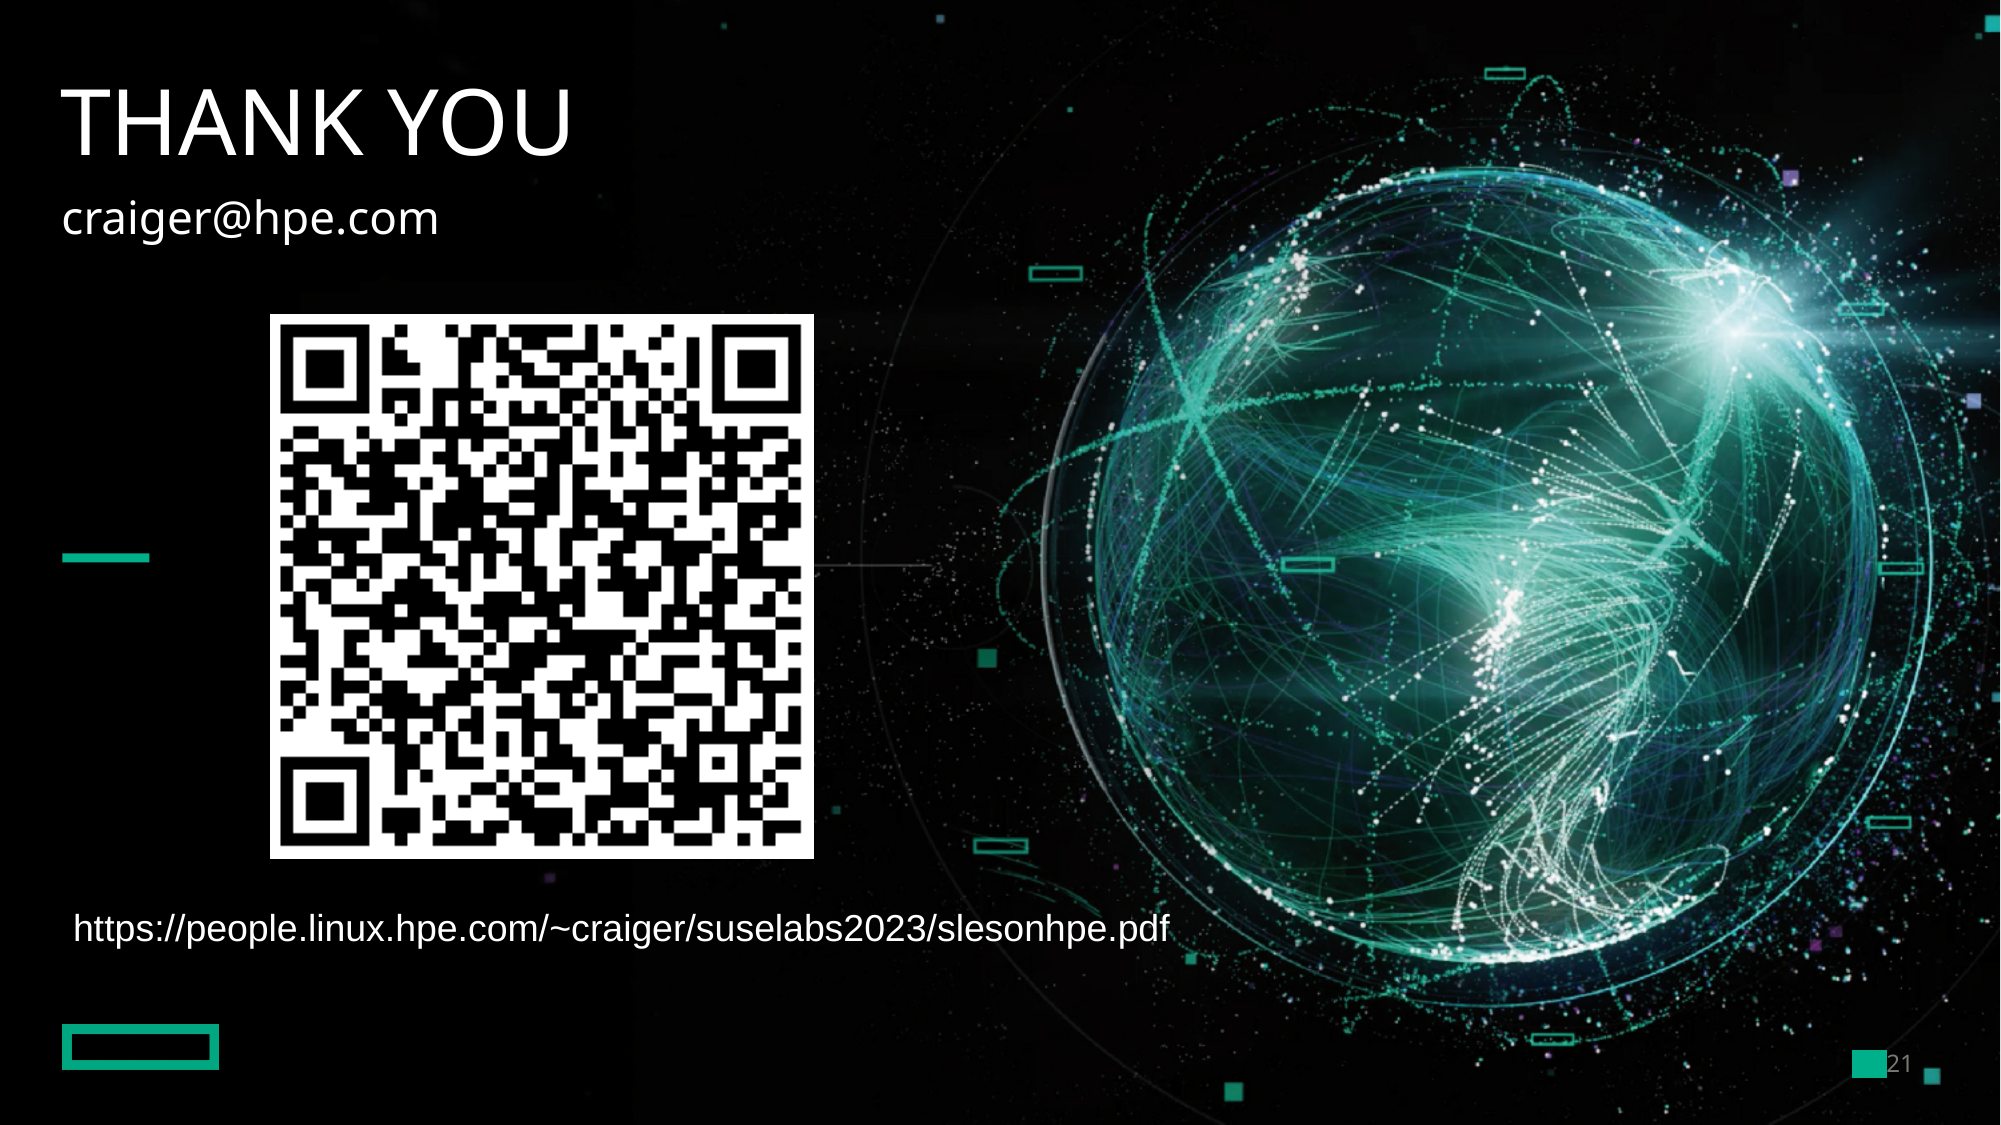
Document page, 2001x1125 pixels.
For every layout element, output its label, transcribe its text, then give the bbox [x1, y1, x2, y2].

text_box https://people.linux.hpe.com/~craiger/suselabs2023/slesonhpe.pdf [58, 900, 1186, 957]
list craiger@hpe.com [61, 195, 1936, 258]
title Thank you [60, 29, 1068, 175]
picture [0, 0, 2001, 1125]
slide_number <number> [1837, 1033, 1950, 1094]
